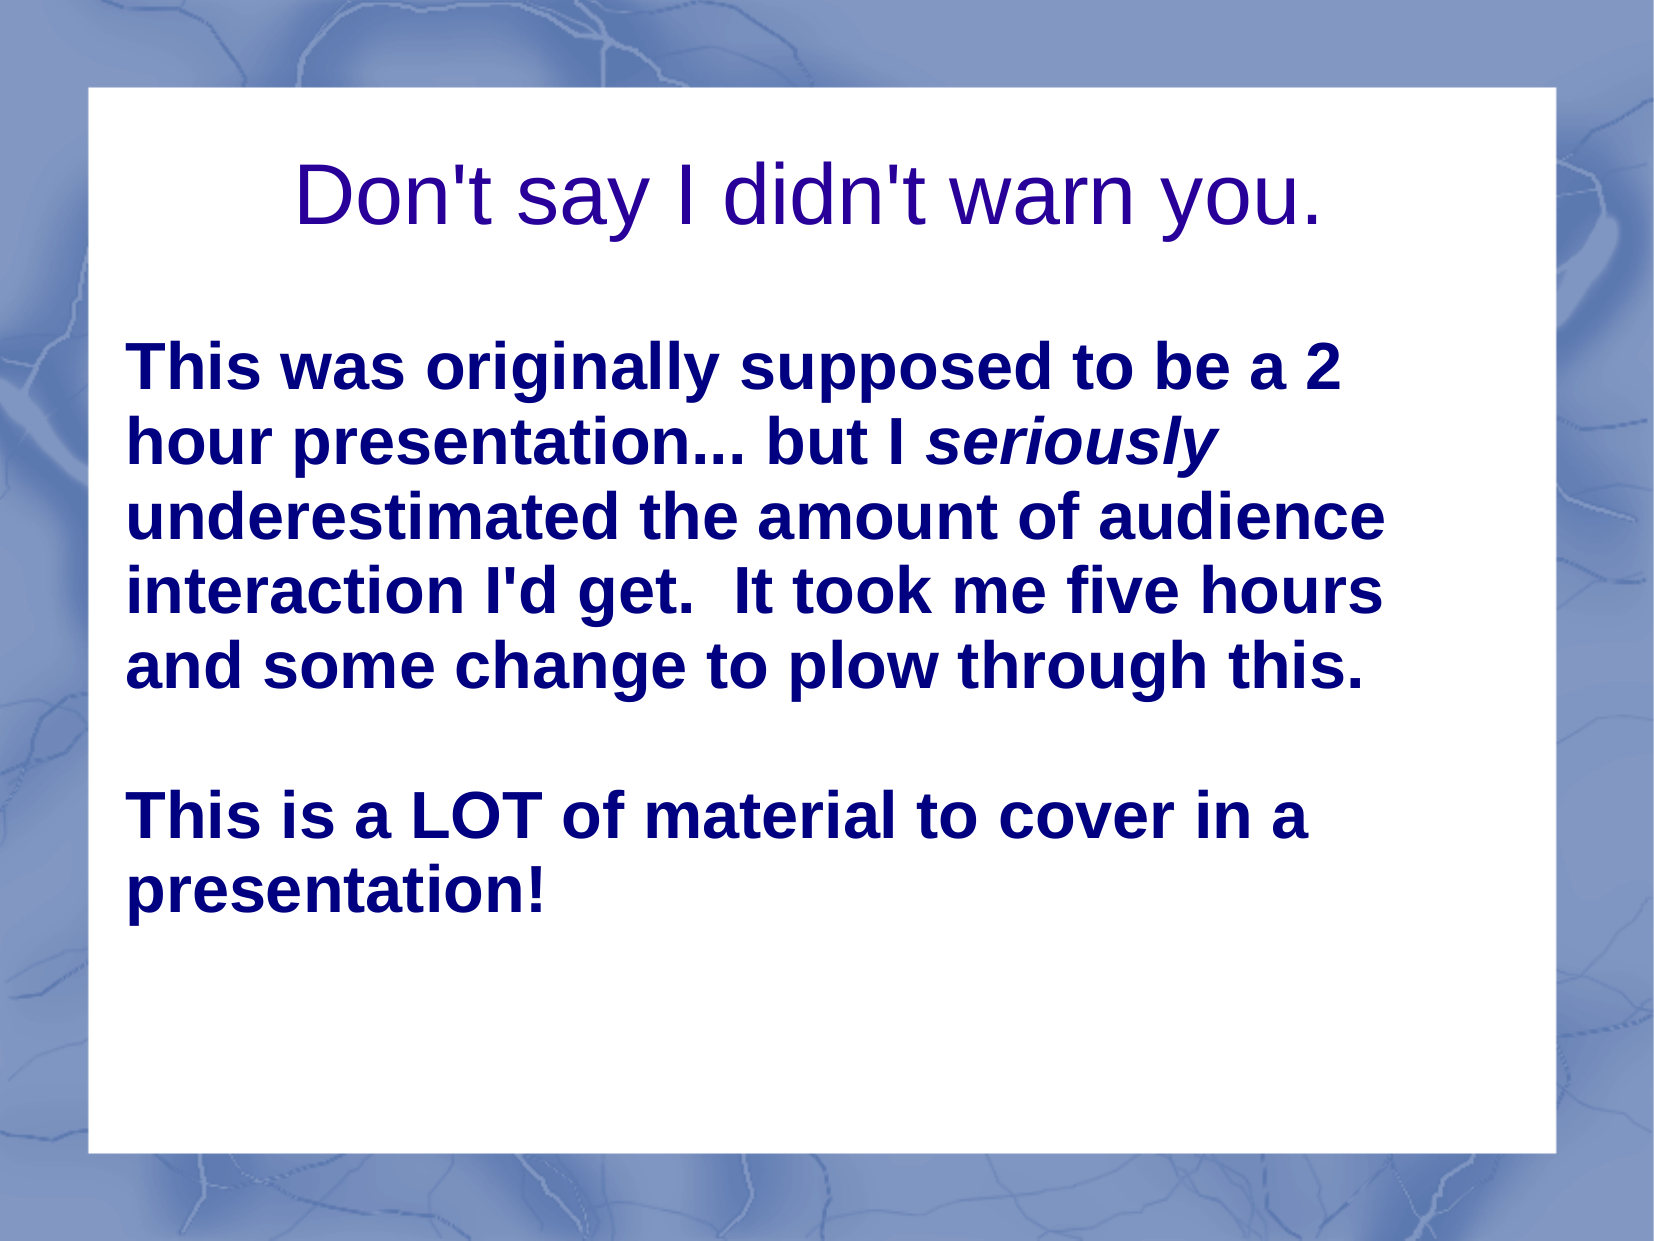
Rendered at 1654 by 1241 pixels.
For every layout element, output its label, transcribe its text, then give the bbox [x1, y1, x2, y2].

picture [0, 0, 1654, 1241]
title Don't say I didn't warn you. [82, 90, 1536, 298]
text_box This was originally supposed to be a 2 hour presentation... but I seriously underestimated the amount of audience interaction I'd get. It took me five hours and some change to plow through this. This is a LOT of material to cover in a presentation! [125, 298, 1484, 1011]
